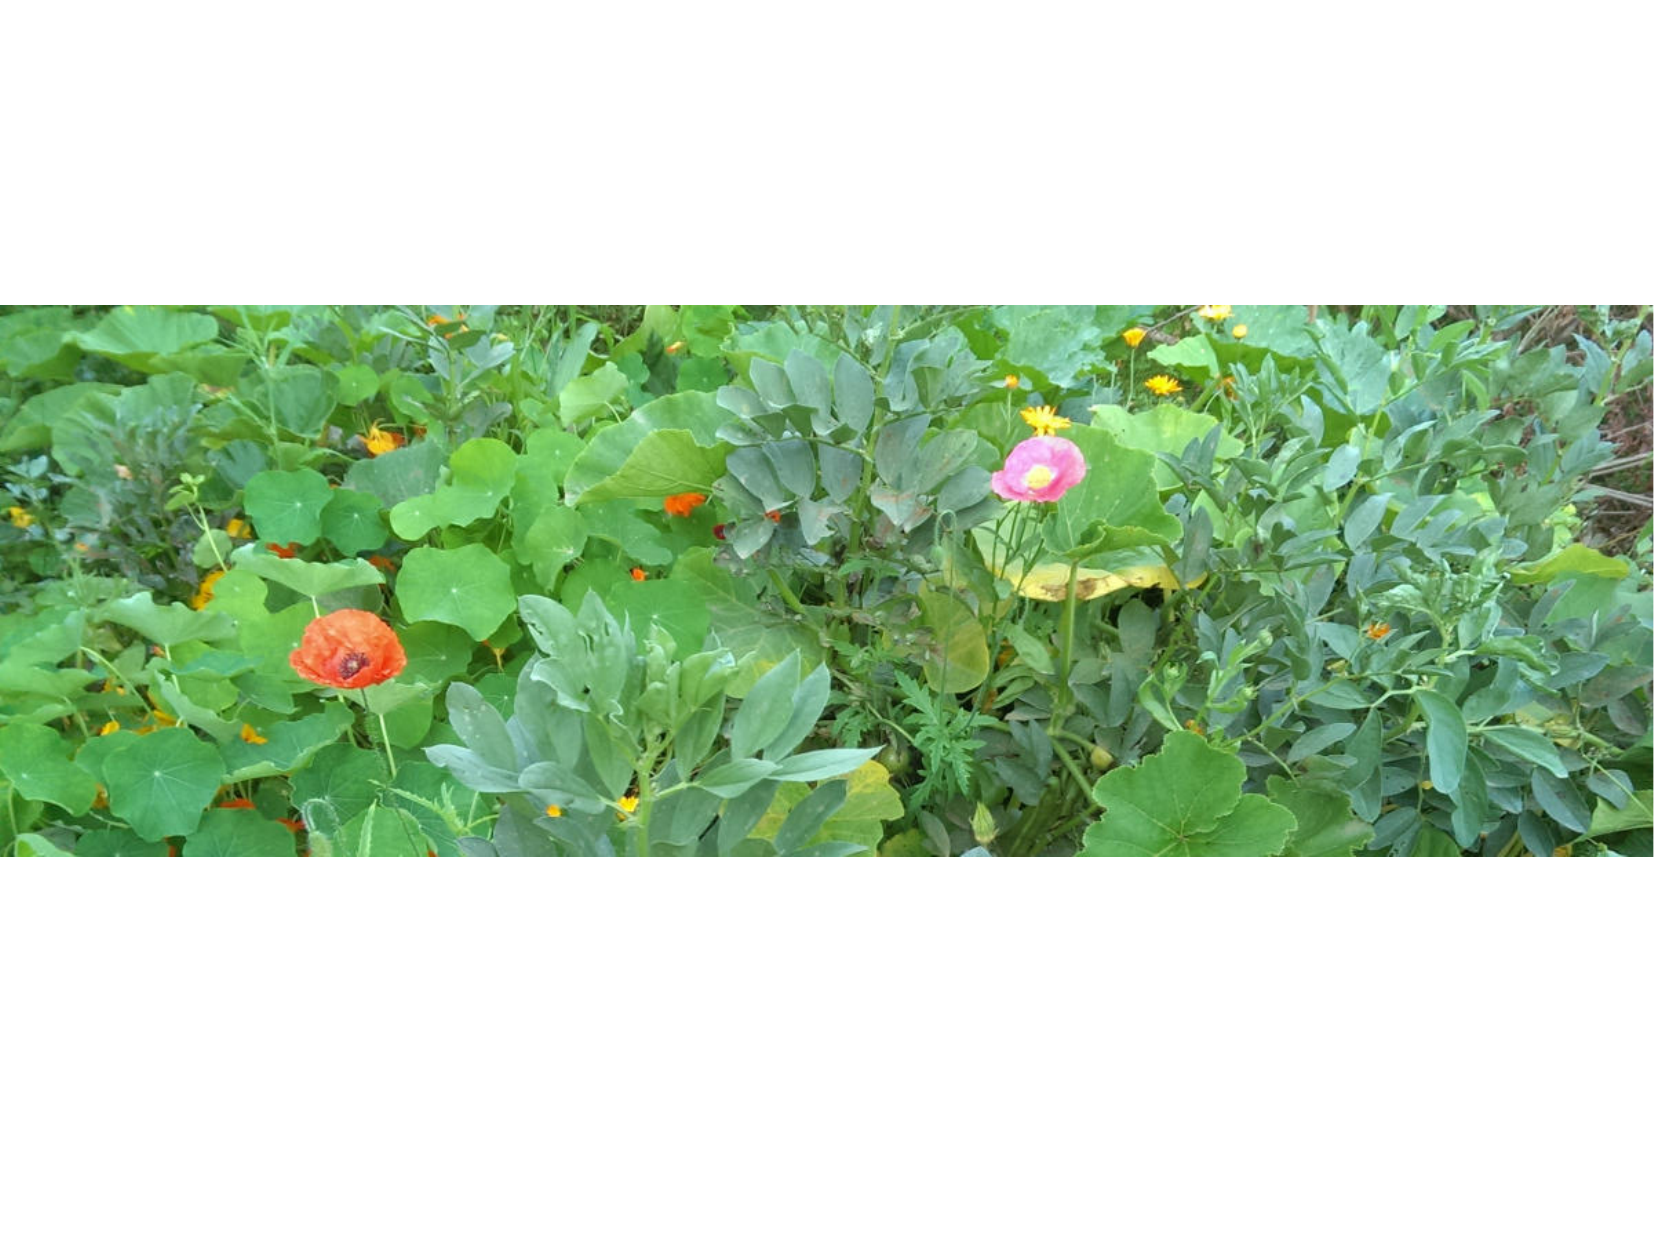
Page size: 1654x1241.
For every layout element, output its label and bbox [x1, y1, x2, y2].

picture [0, 305, 1654, 857]
